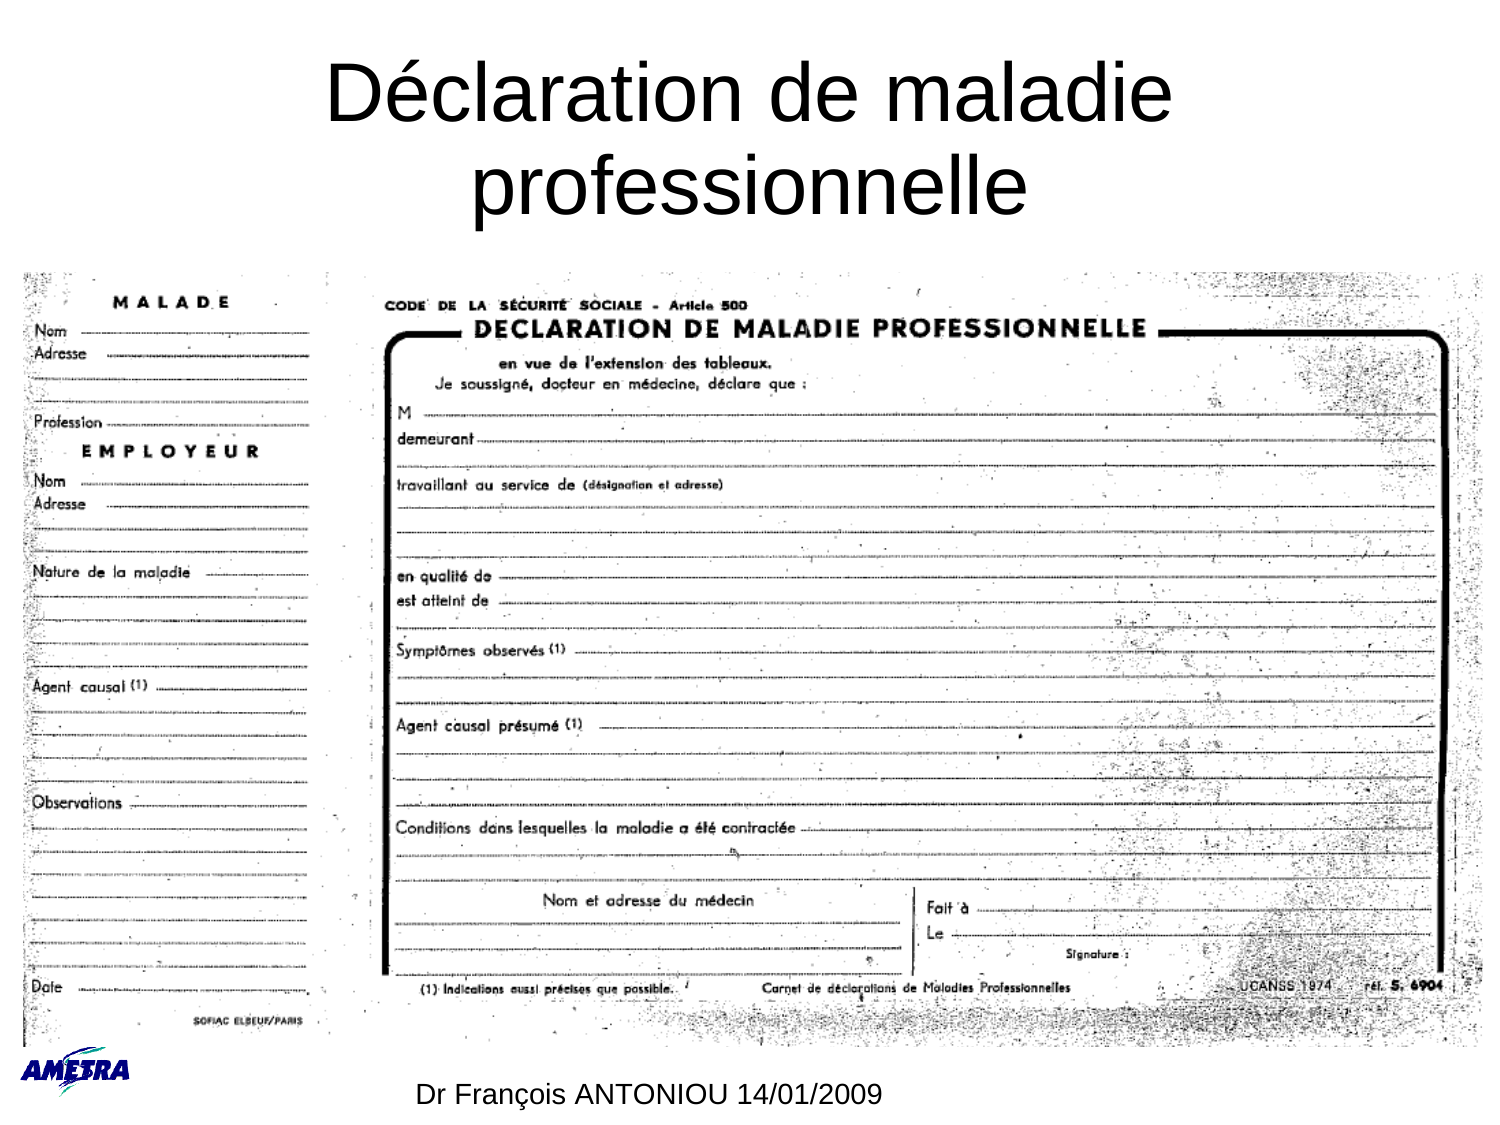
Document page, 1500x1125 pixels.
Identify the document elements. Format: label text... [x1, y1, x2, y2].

picture [0, 272, 1483, 1125]
title Déclaration de maladie professionnelle [75, 31, 1426, 247]
